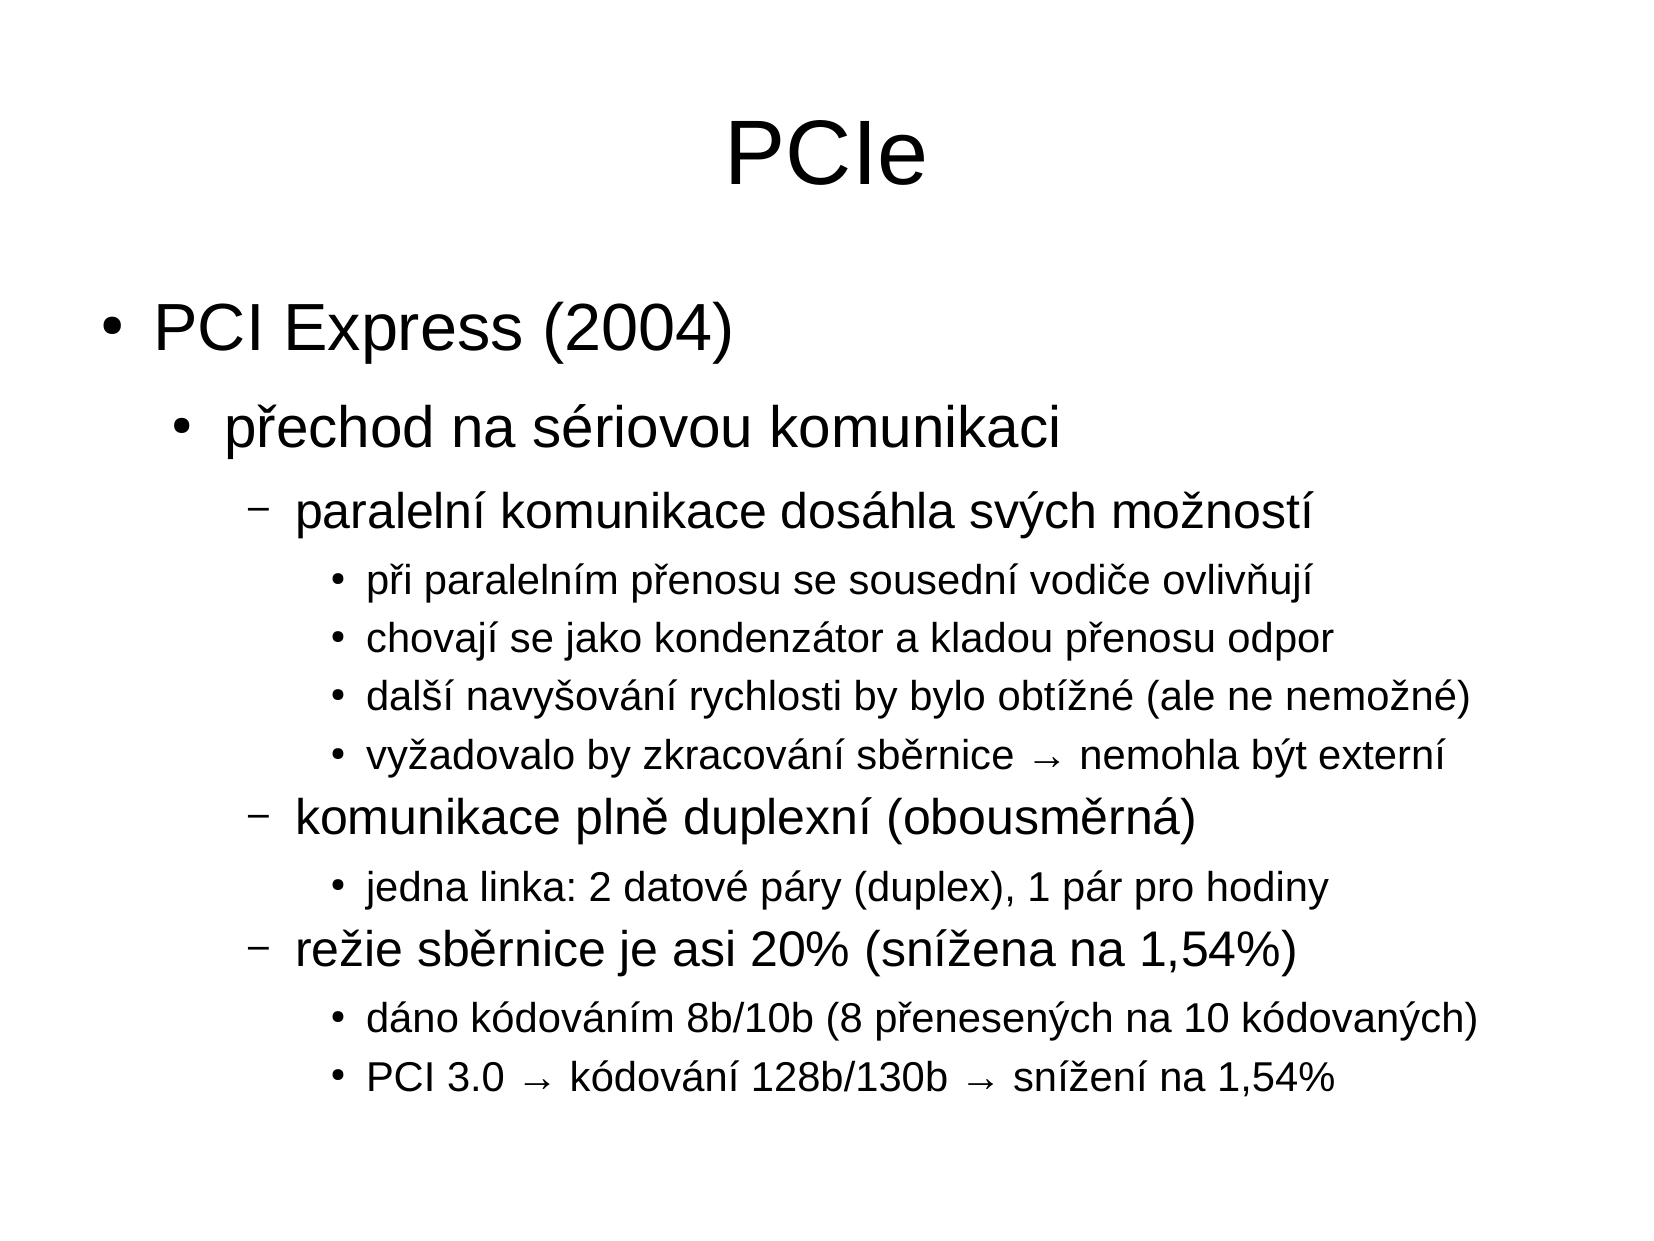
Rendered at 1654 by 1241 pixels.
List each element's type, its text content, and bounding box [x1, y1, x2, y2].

title PCIe [82, 49, 1571, 257]
list PCI Express (2004) přechod na sériovou komunikaci paralelní komunikace dosáhla svých možností při paralelním přenosu se sousední vodiče ovlivňují chovají se jako kondenzátor a kladou přenosu odpor další navyšování rychlosti by bylo obtížné (ale ne nemožné) vyžadovalo by zkracování sběrnice → nemohla být externí komunikace plně duplexní (obousměrná) jedna linka: 2 datové páry (duplex), 1 pár pro hodiny režie sběrnice je asi 20% (snížena na 1,54%) dáno kódováním 8b/10b (8 přenesených na 10 kódovaných) PCI 3.0 → kódování 128b/130b → snížení na 1,54% [82, 290, 1571, 1180]
